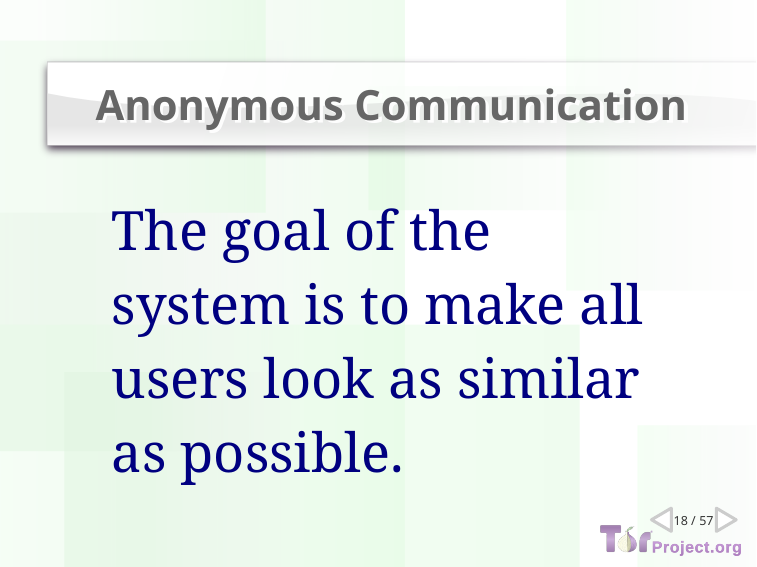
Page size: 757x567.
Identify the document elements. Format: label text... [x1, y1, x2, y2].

text_box Anonymous Communication [80, 61, 680, 146]
text_box The goal of the system is to make all users look as similar as possible. [0, 167, 756, 513]
picture [0, 0, 757, 567]
